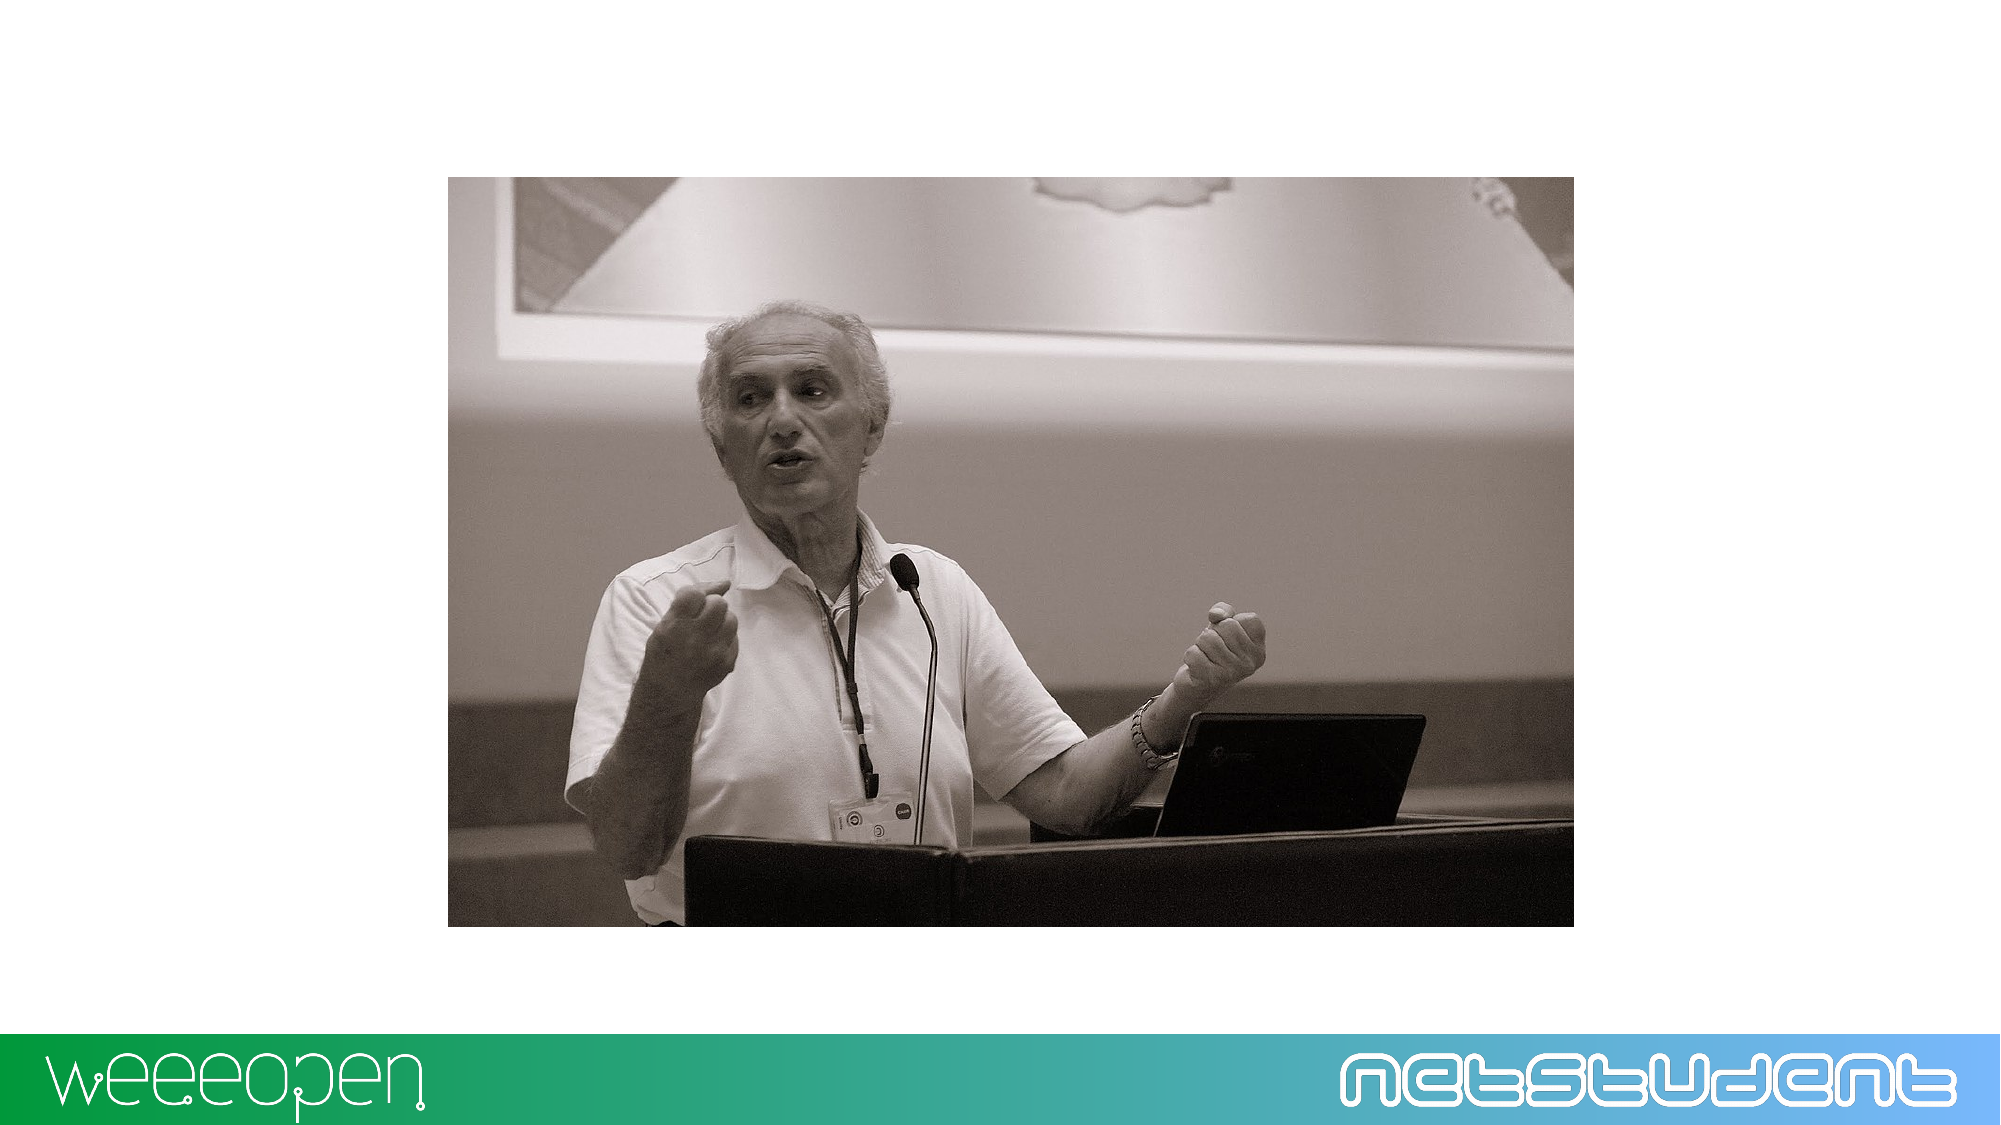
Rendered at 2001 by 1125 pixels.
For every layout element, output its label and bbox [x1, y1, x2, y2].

picture [1340, 1053, 1957, 1107]
picture [45, 1053, 425, 1123]
picture [448, 177, 1574, 927]
